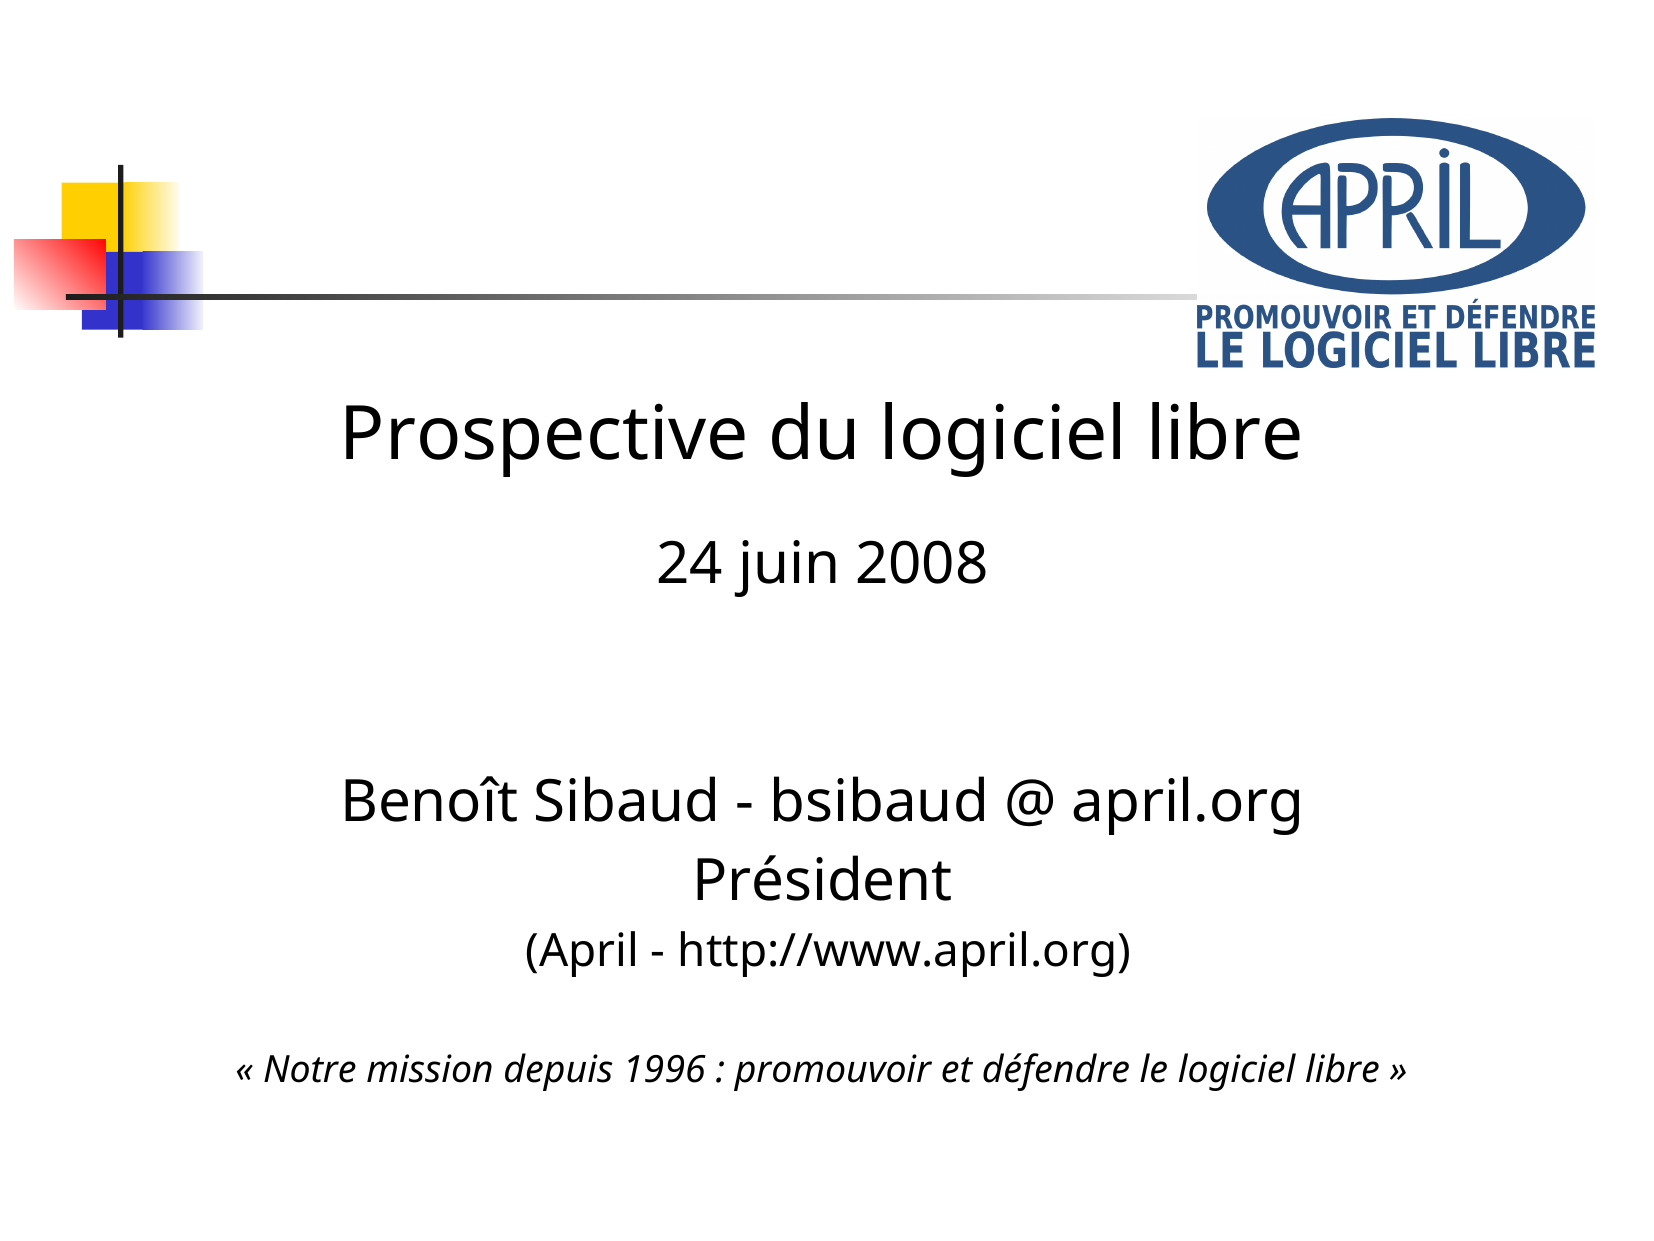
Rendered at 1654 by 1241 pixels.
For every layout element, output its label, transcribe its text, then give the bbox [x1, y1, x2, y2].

picture [1197, 118, 1595, 368]
subtitle Prospective du logiciel libre 24 juin 2008 Benoît Sibaud - bsibaud @ april.org Président (April - http://www.april.org) « Notre mission depuis 1996 : promouvoir et défendre le logiciel libre » [78, 234, 1532, 1160]
